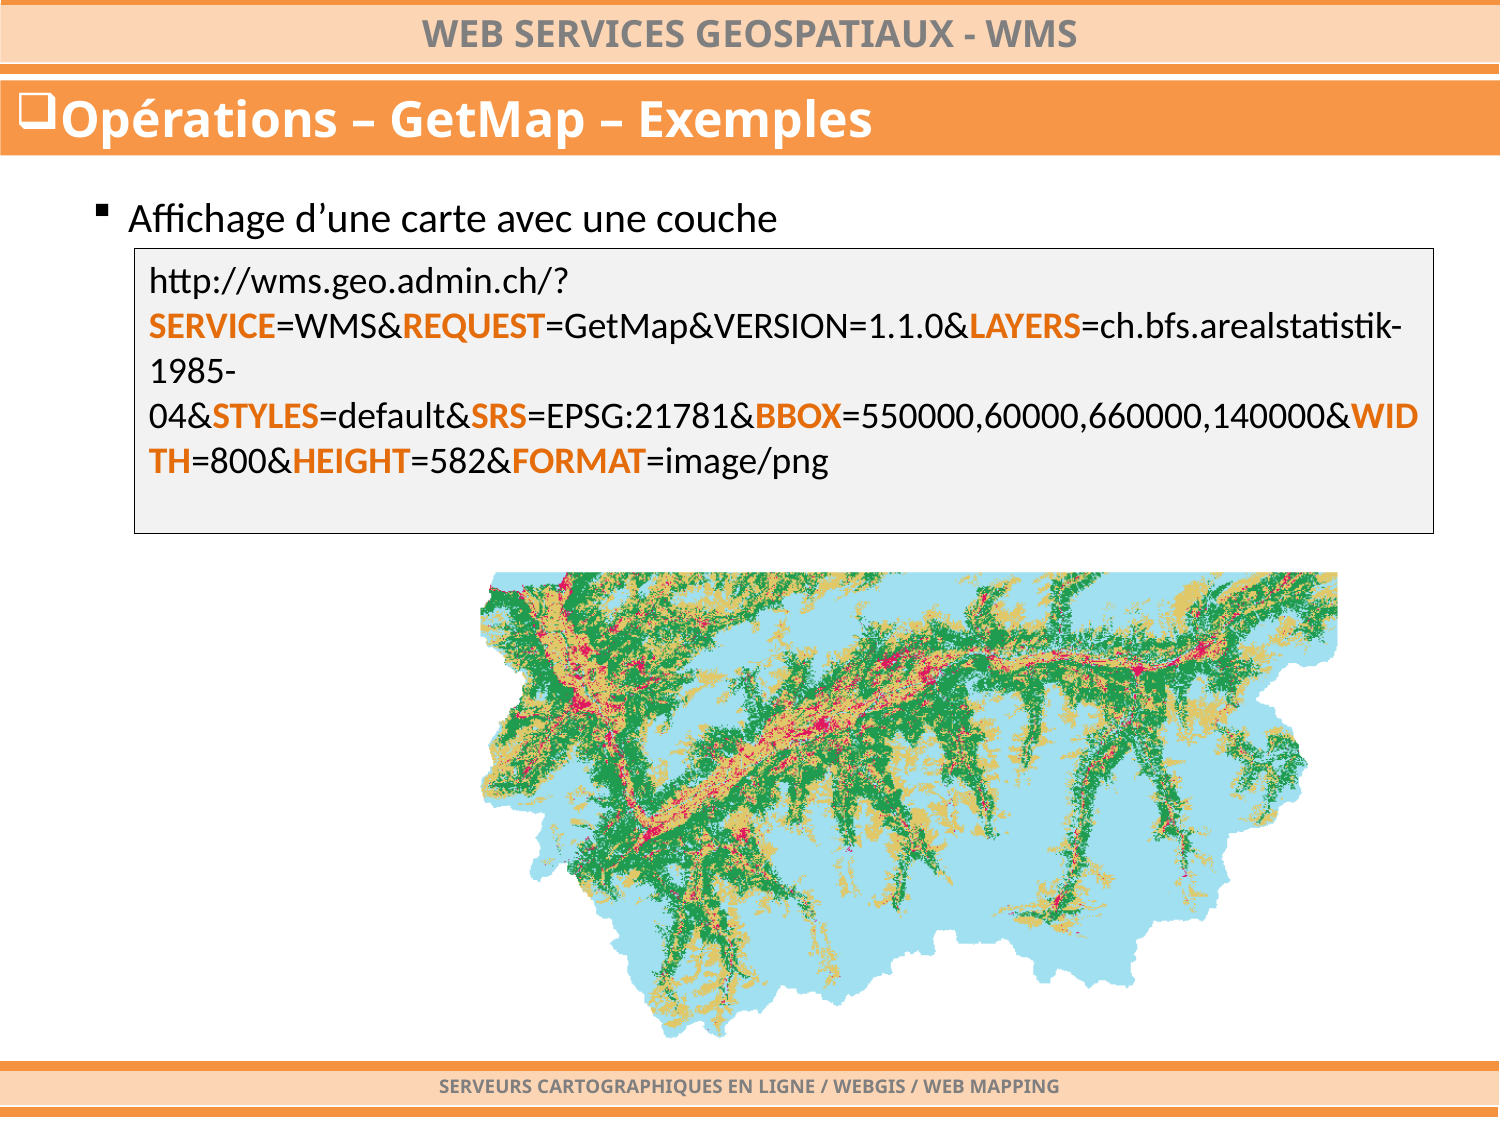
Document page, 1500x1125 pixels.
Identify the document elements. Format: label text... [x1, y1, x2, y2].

text_box http://wms.geo.admin.ch/?SERVICE=WMS&REQUEST=GetMap&VERSION=1.1.0&LAYERS=ch.bfs.arealstatistik-1985-04&STYLES=default&SRS=EPSG:21781&BBOX=550000,60000,660000,140000&WIDTH=800&HEIGHT=582&FORMAT=image/png [134, 248, 1434, 534]
text_box Affichage d’une carte avec une couche [78, 183, 1435, 249]
text_box SERVEURS CARTOGRAPHIQUES EN LIGNE / WEBGIS / WEB MAPPING [0, 1071, 1499, 1106]
picture [473, 566, 1344, 1047]
text_box Opérations – GetMap – Exemples [0, 80, 1500, 156]
text_box WEB SERVICES GEOSPATIAUX - WMS [0, 2, 1500, 63]
